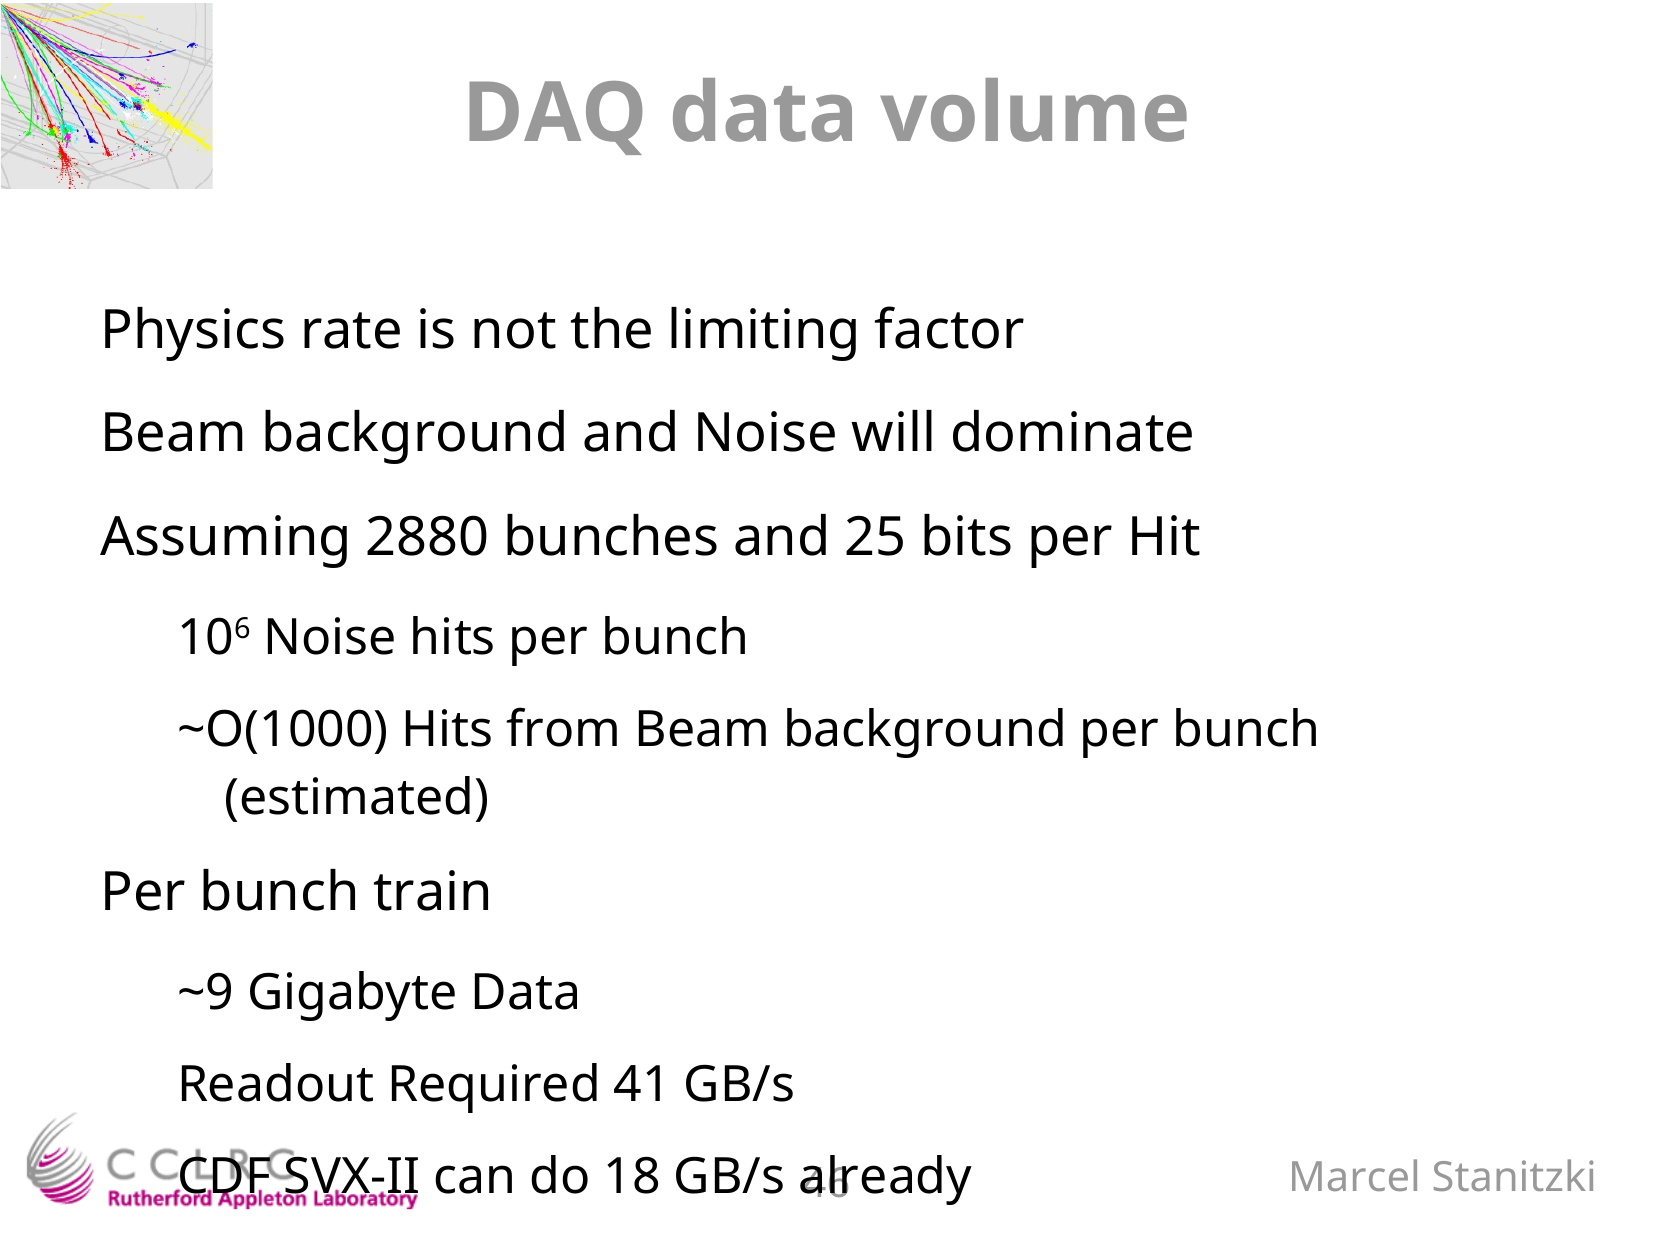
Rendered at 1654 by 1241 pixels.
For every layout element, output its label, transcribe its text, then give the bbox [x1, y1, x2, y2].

picture [0, 3, 213, 189]
title DAQ data volume [203, 5, 1451, 213]
list Physics rate is not the limiting factor Beam background and Noise will dominate Assuming 2880 bunches and 25 bits per Hit 106 Noise hits per bunch ~O(1000) Hits from Beam background per bunch (estimated) Per bunch train ~9 Gigabyte Data Readout Required 41 GB/s CDF SVX-II can do 18 GB/s already [82, 290, 1571, 1132]
picture [19, 1110, 426, 1212]
